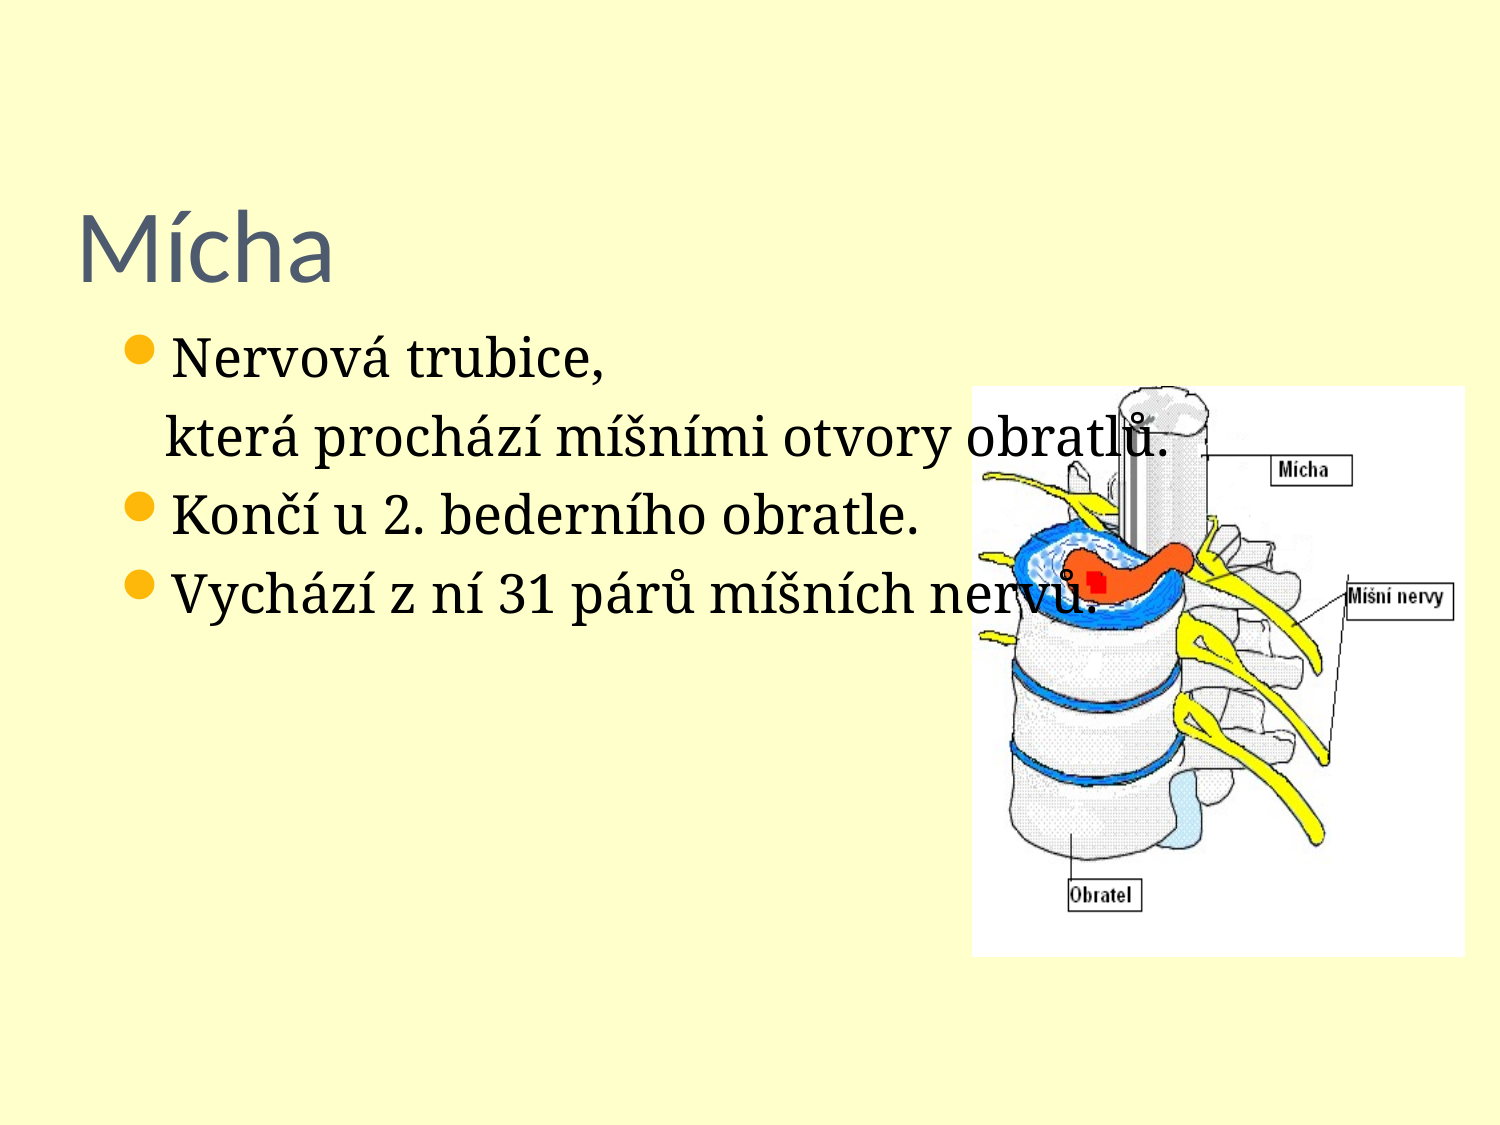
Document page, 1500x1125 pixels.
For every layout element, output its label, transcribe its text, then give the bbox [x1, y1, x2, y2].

picture [1456, 386, 1465, 957]
title Mícha [75, 115, 1426, 304]
list Nervová trubice, která prochází míšními otvory obratlů. Končí u 2. bederního obratle. Vychází z ní 31 párů míšních nervů. [105, 316, 1456, 1037]
